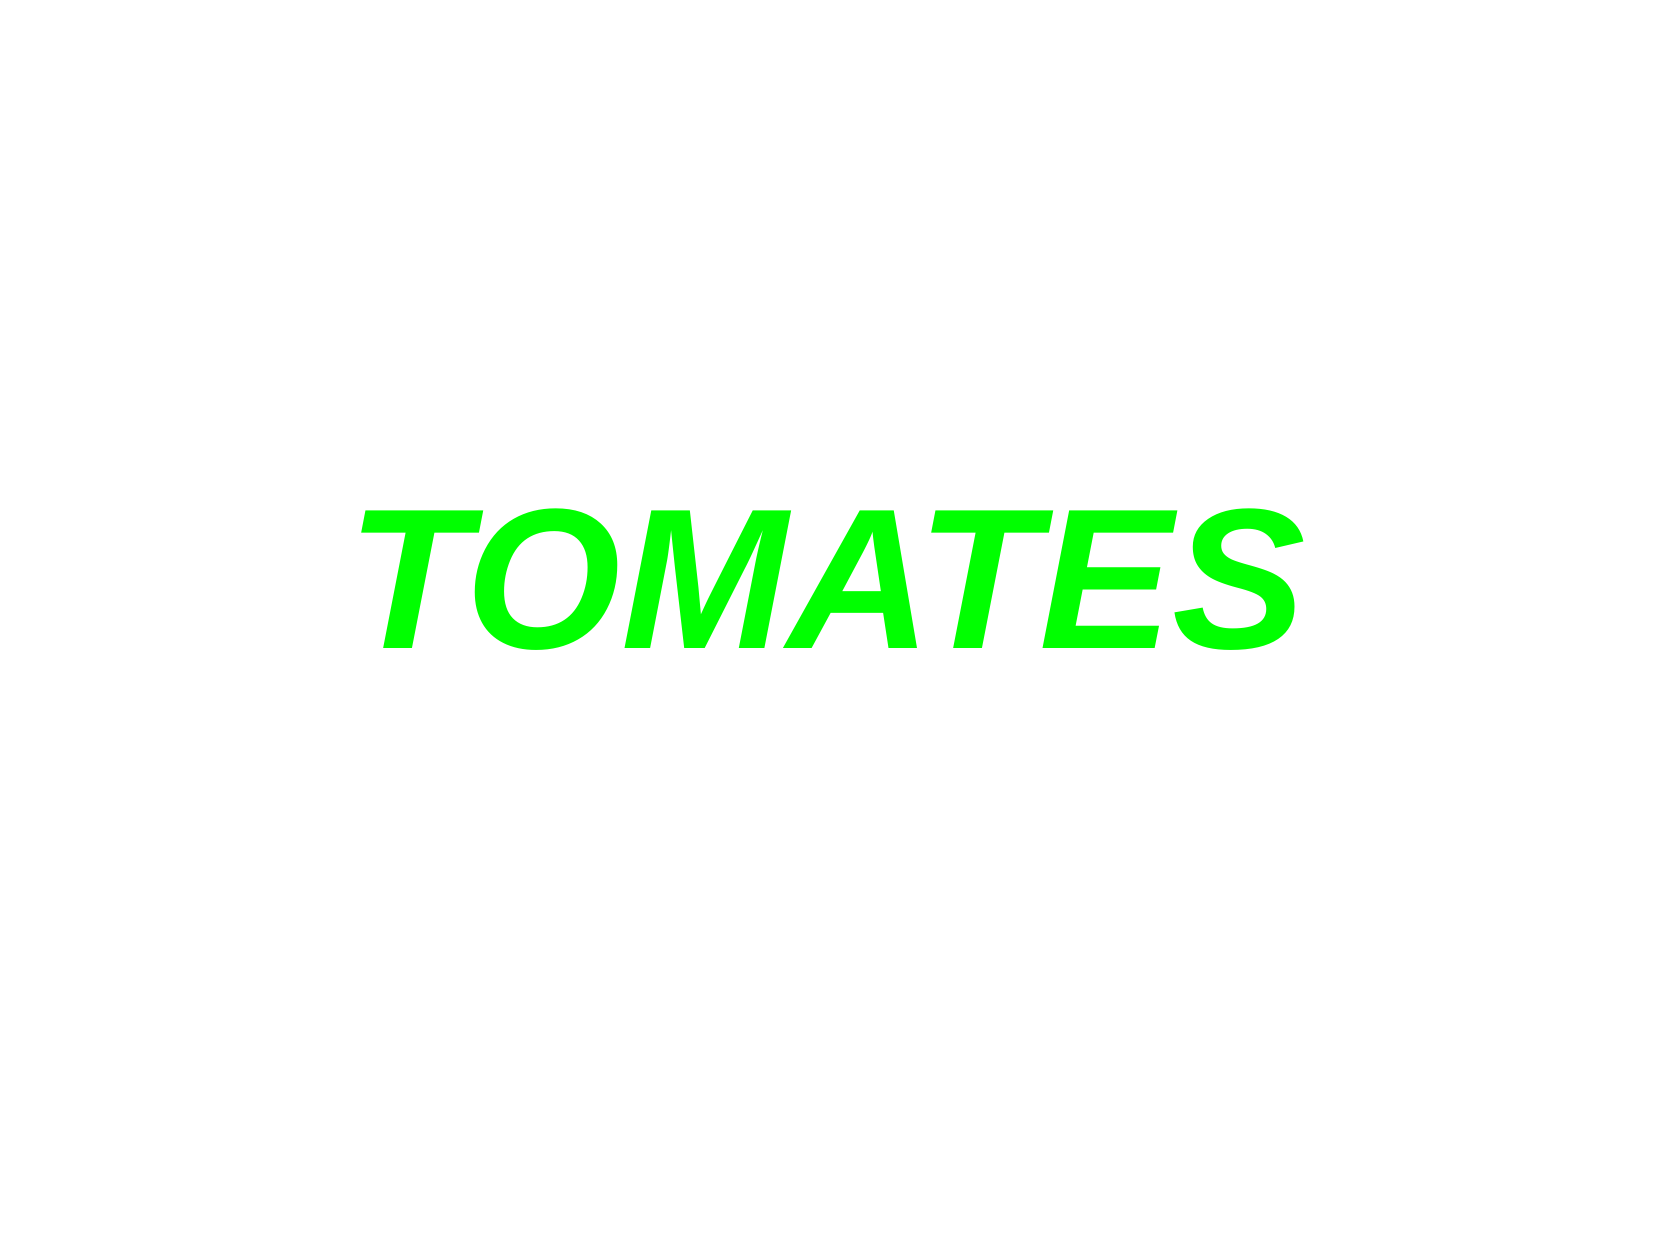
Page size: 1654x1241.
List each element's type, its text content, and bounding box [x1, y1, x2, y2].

subtitle TOMATES [82, 56, 1571, 1102]
